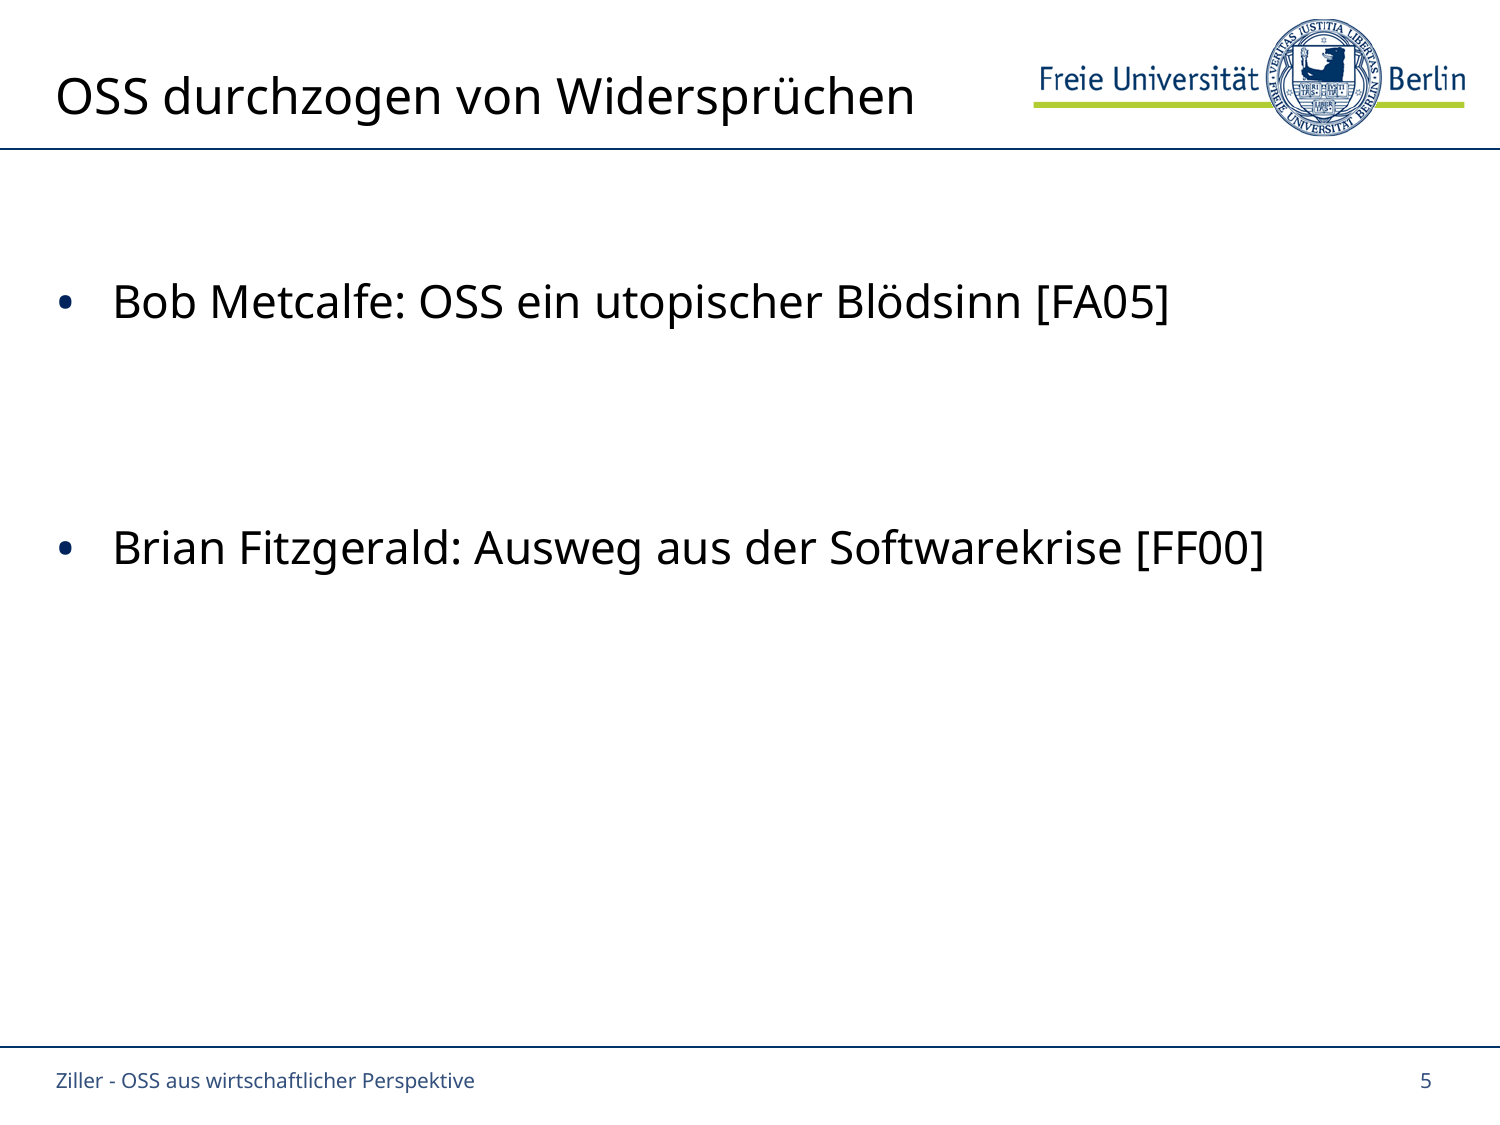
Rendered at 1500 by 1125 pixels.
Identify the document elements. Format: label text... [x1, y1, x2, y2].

picture [1033, 19, 1470, 137]
title OSS durchzogen von Widersprüchen [41, 0, 1016, 138]
list Bob Metcalfe: OSS ein utopischer Blödsinn [FA05] Brian Fitzgerald: Ausweg aus der Softwarekrise [FF00] [41, 175, 1447, 1039]
